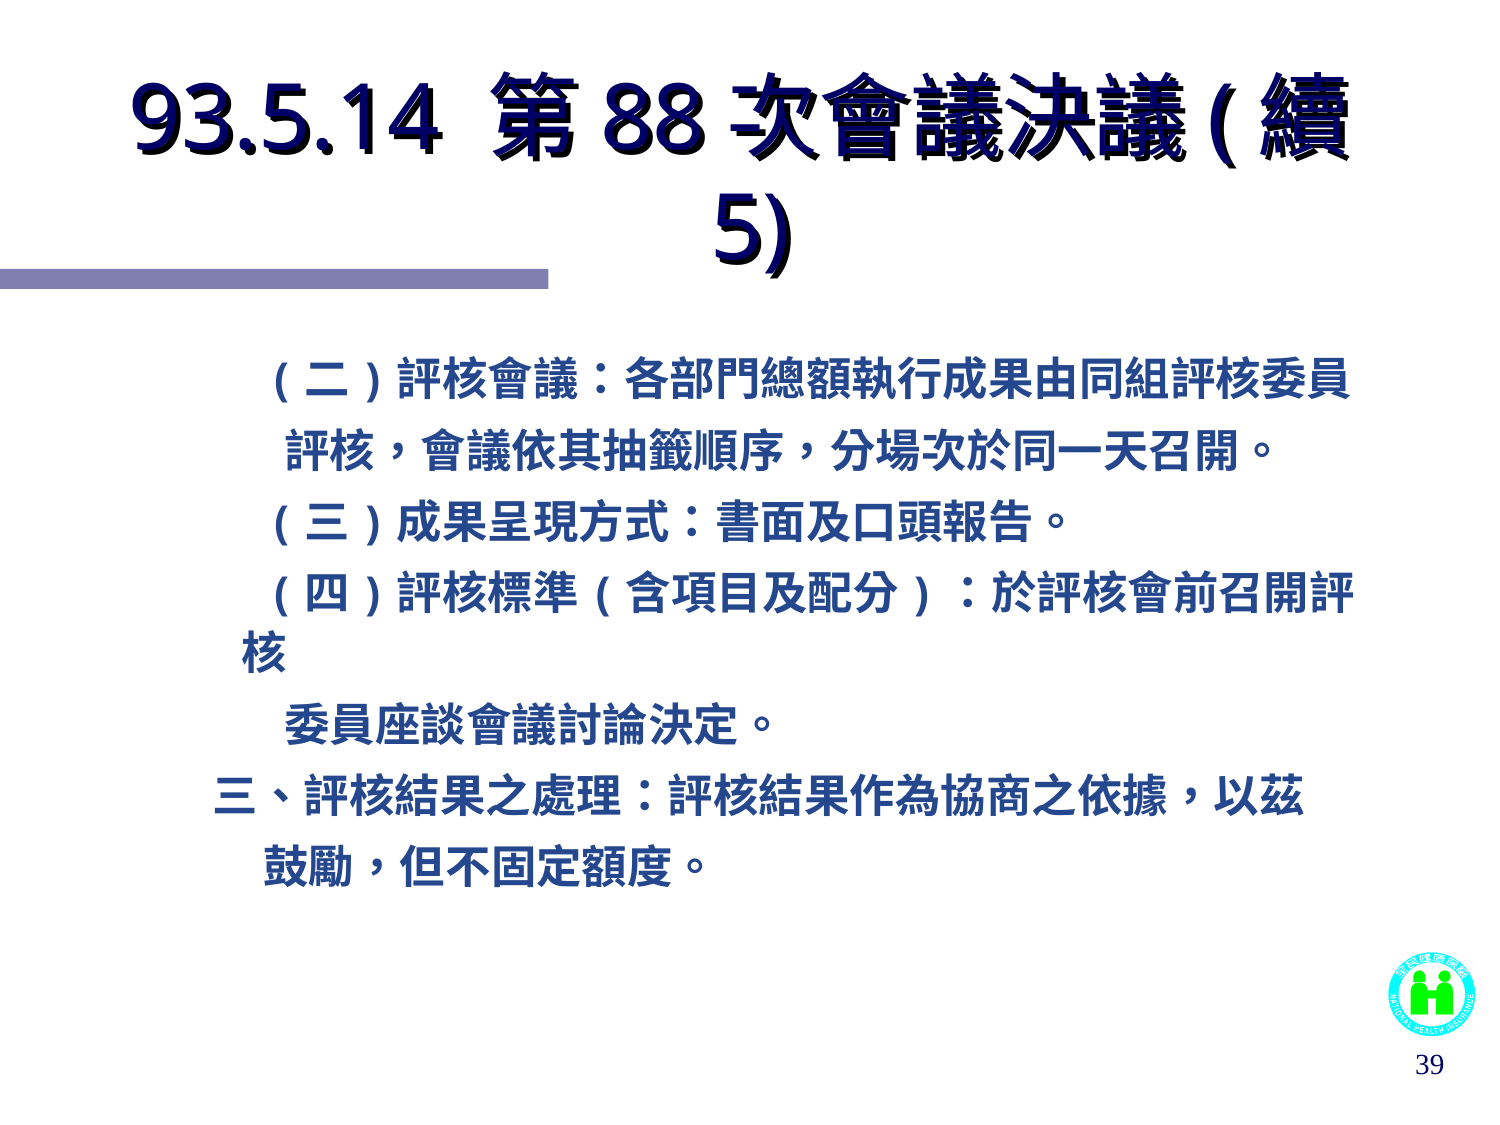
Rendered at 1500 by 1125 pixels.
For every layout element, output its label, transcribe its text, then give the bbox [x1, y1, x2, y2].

text_box [1400, 1037, 1476, 1125]
list (二)評核會議：各部門總額執行成果由同組評核委員 評核，會議依其抽籤順序，分場次於同一天召開。 (三)成果呈現方式：書面及口頭報告。 (四)評核標準(含項目及配分)：於評核會前召開評核 委員座談會議討論決定。 三、評核結果之處理：評核結果作為協商之依據，以茲 鼓勵，但不固定額度。 [112, 337, 1375, 1000]
title 93.5.14 第88次會議決議(續5) [112, 50, 1388, 238]
